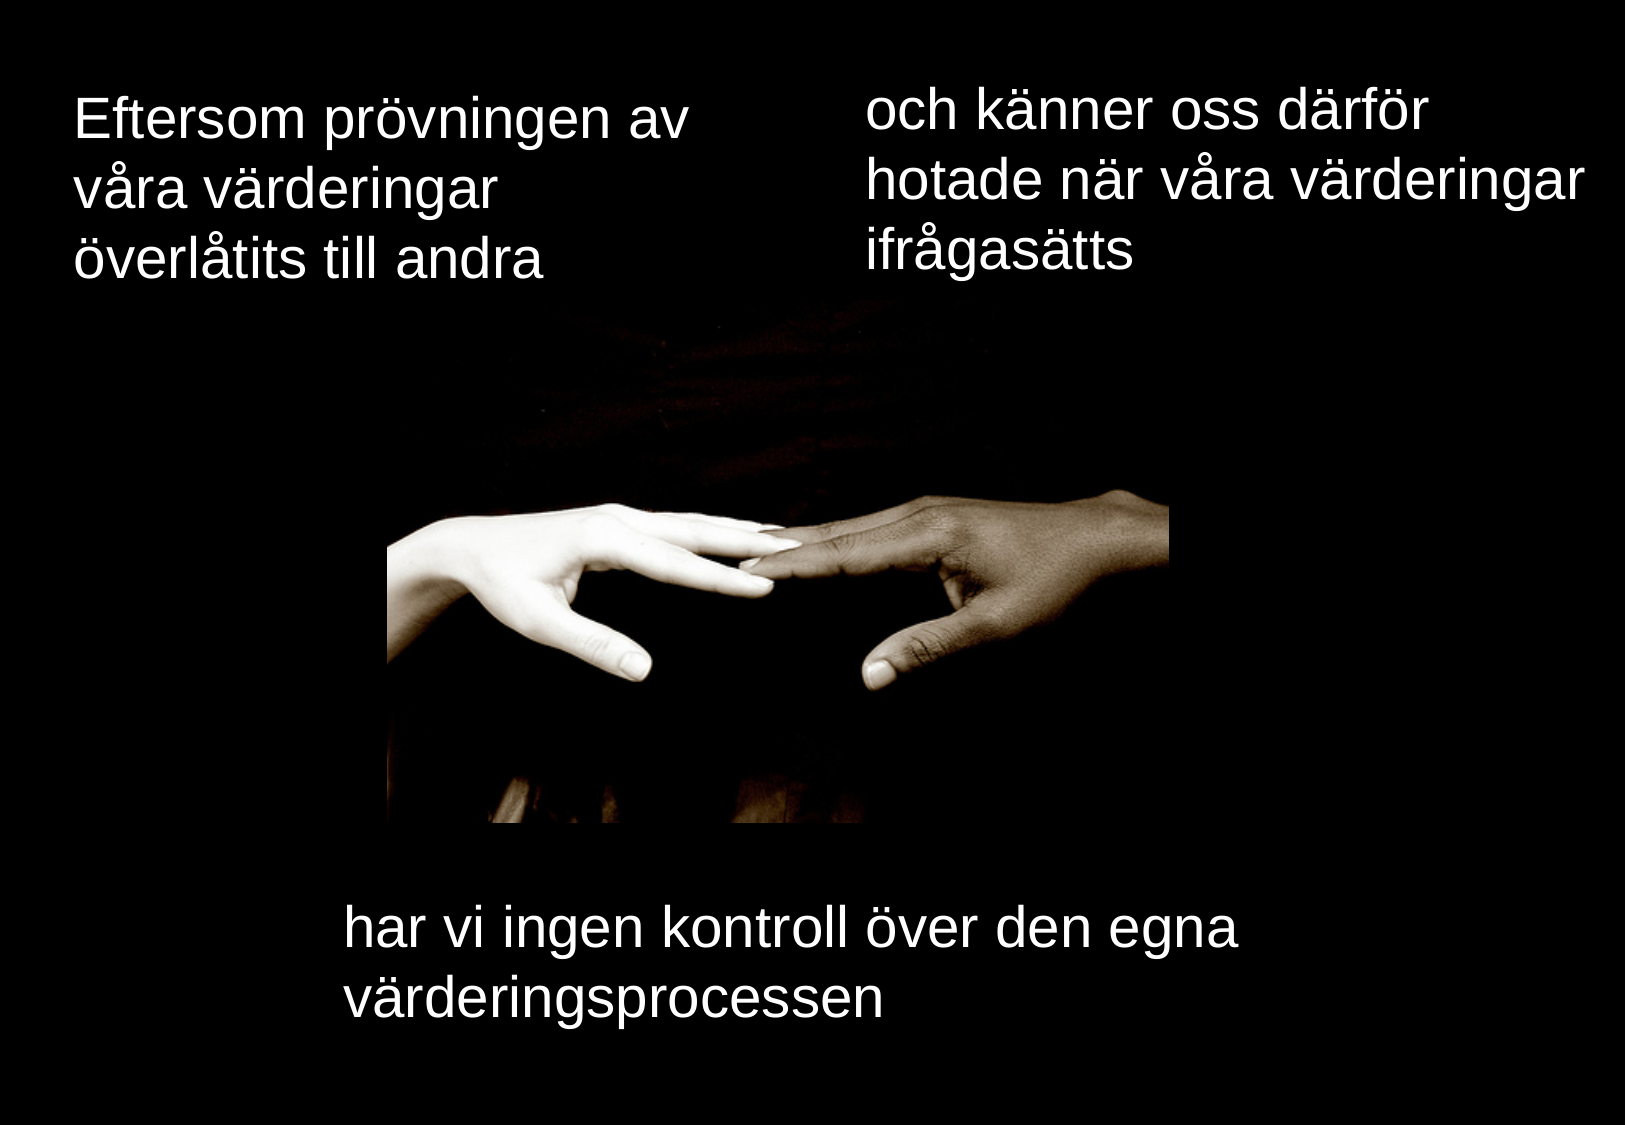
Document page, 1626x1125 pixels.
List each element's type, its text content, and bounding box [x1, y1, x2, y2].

text_box Eftersom prövningen av våra värderingar överlåtits till andra [59, 73, 756, 248]
text_box har vi ingen kontroll över den egna värderingsprocessen [328, 881, 1362, 1037]
picture [387, 300, 1169, 823]
text_box och känner oss därför hotade när våra värderingar ifrågasätts [850, 63, 1619, 289]
